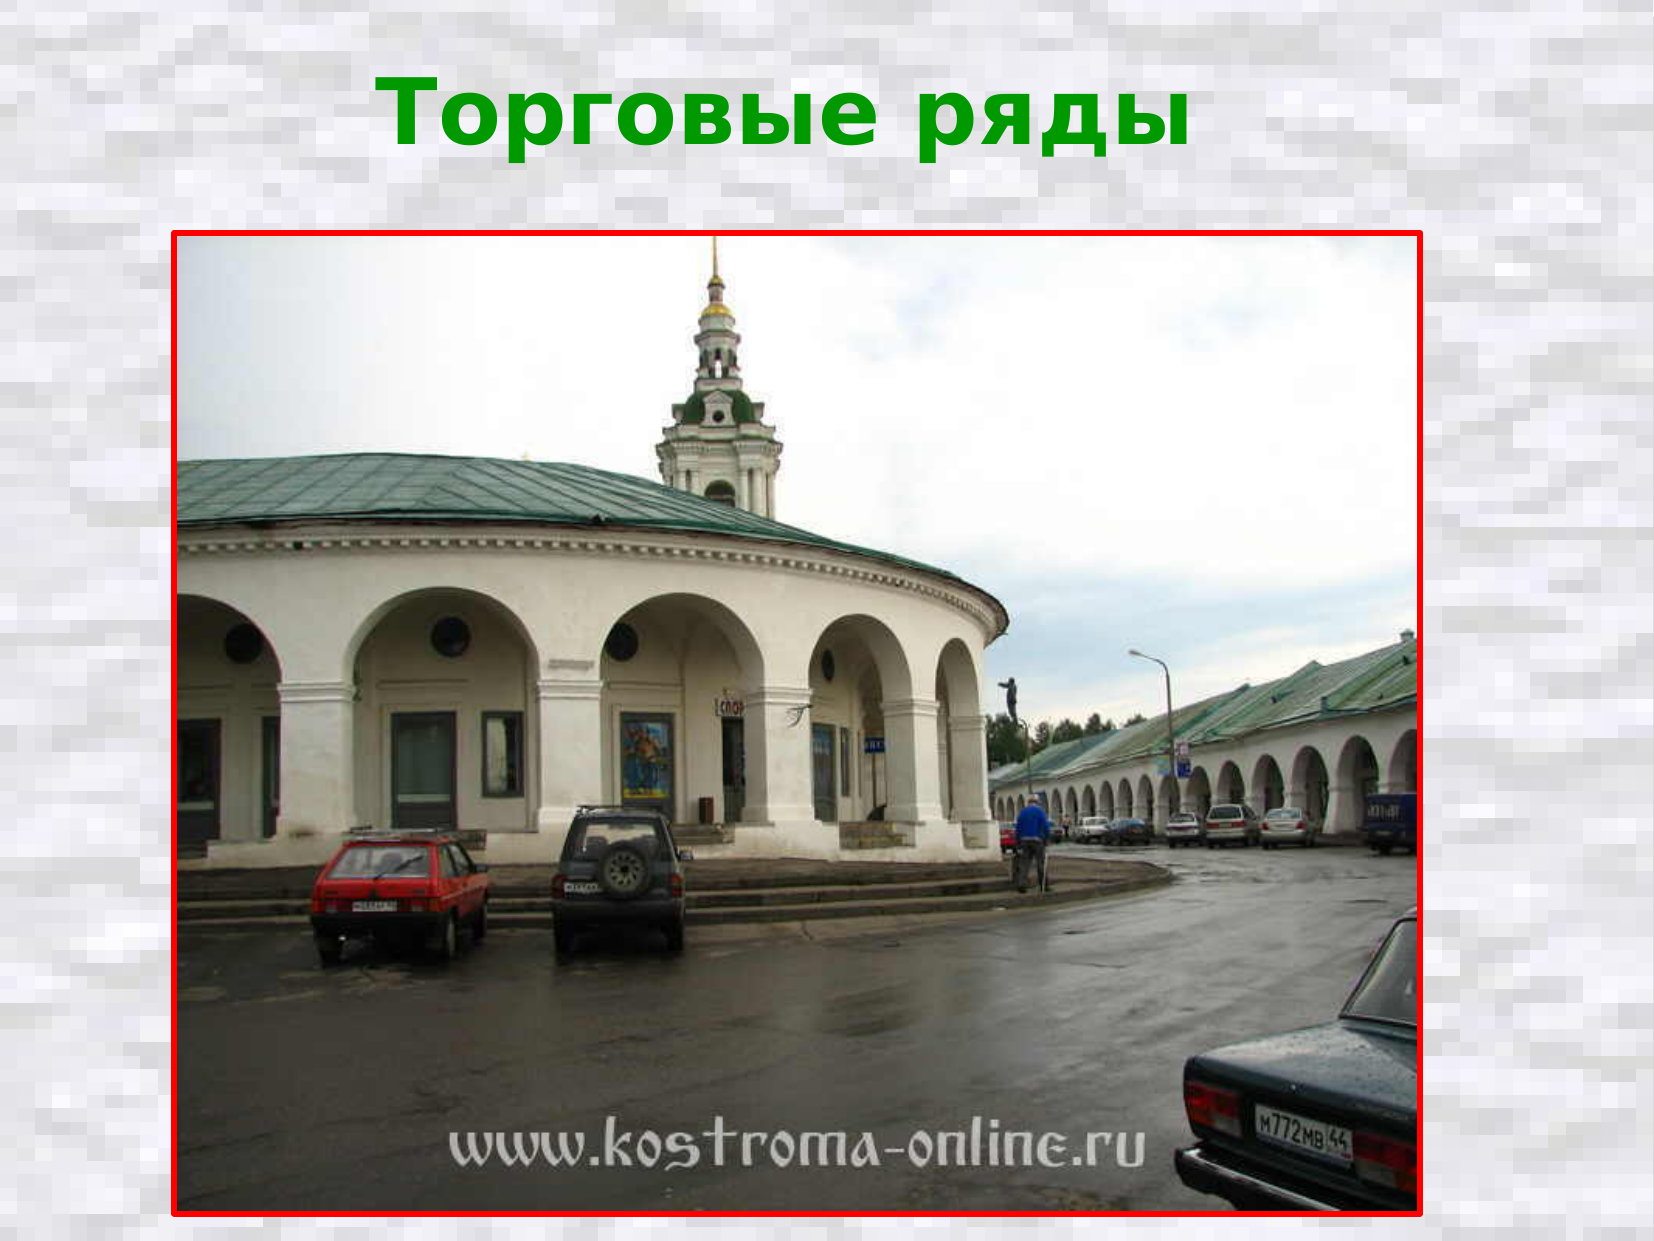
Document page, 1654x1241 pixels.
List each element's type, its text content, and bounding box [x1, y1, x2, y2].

title Торговые ряды [147, 19, 1423, 207]
picture [0, 0, 1654, 1241]
